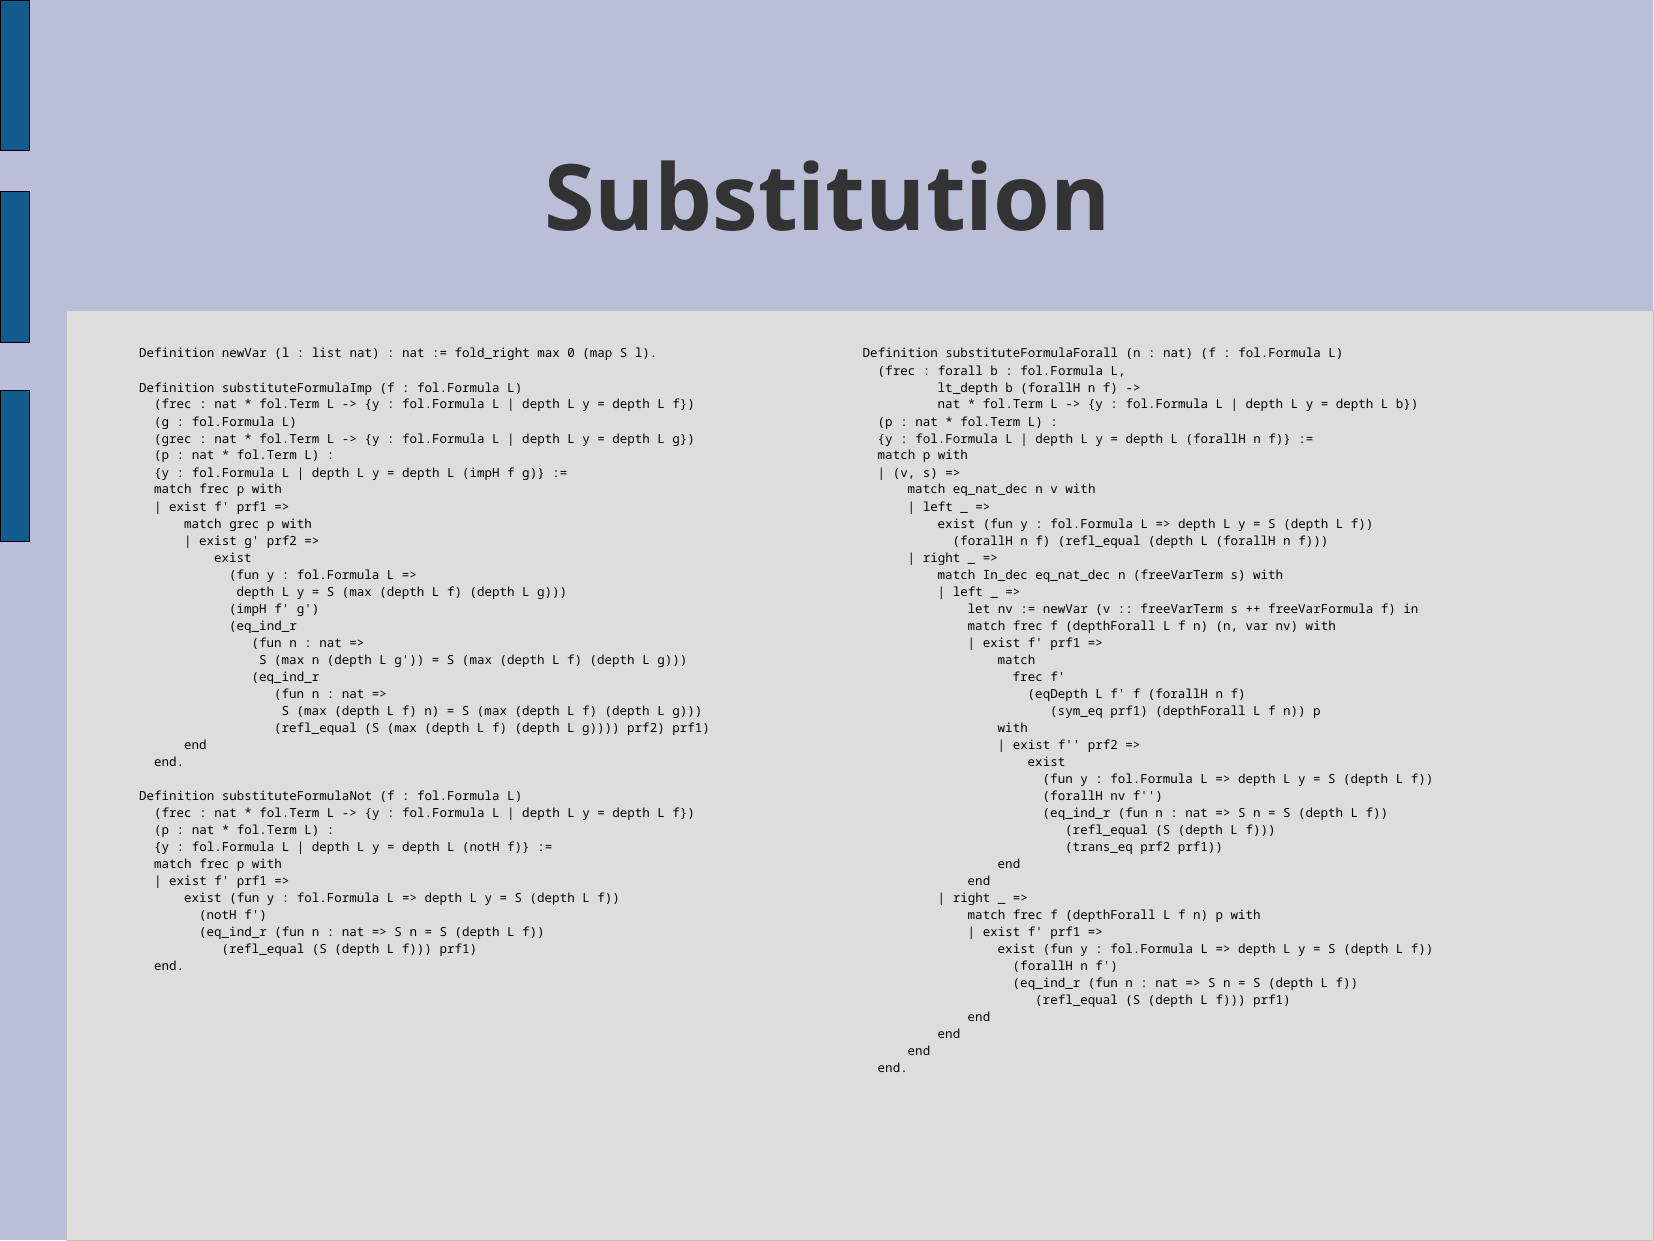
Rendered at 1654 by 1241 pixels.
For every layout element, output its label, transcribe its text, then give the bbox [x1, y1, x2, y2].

list Definition substituteFormulaForall (n : nat) (f : fol.Formula L) (frec : forall b : fol.Formula L, lt_depth b (forallH n f) -> nat * fol.Term L -> {y : fol.Formula L | depth L y = depth L b}) (p : nat * fol.Term L) : {y : fol.Formula L | depth L y = depth L (forallH n f)} := match p with | (v, s) => match eq_nat_dec n v with | left _ => exist (fun y : fol.Formula L => depth L y = S (depth L f)) (forallH n f) (refl_equal (depth L (forallH n f))) | right _ => match In_dec eq_nat_dec n (freeVarTerm s) with | left _ => let nv := newVar (v :: freeVarTerm s ++ freeVarFormula f) in match frec f (depthForall L f n) (n, var nv) with | exist f' prf1 => match frec f' (eqDepth L f' f (forallH n f) (sym_eq prf1) (depthForall L f n)) p with | exist f'' prf2 => exist (fun y : fol.Formula L => depth L y = S (depth L f)) (forallH nv f'') (eq_ind_r (fun n : nat => S n = S (depth L f)) (refl_equal (S (depth L f))) (trans_eq prf2 prf1)) end end | right _ => match frec f (depthForall L f n) p with | exist f' prf1 => exist (fun y : fol.Formula L => depth L y = S (depth L f)) (forallH n f') (eq_ind_r (fun n : nat => S n = S (depth L f)) (refl_equal (S (depth L f))) prf1) end end end end. [845, 344, 1535, 1127]
list Definition newVar (l : list nat) : nat := fold_right max 0 (map S l). Definition substituteFormulaImp (f : fol.Formula L) (frec : nat * fol.Term L -> {y : fol.Formula L | depth L y = depth L f}) (g : fol.Formula L) (grec : nat * fol.Term L -> {y : fol.Formula L | depth L y = depth L g}) (p : nat * fol.Term L) : {y : fol.Formula L | depth L y = depth L (impH f g)} := match frec p with | exist f' prf1 => match grec p with | exist g' prf2 => exist (fun y : fol.Formula L => depth L y = S (max (depth L f) (depth L g))) (impH f' g') (eq_ind_r (fun n : nat => S (max n (depth L g')) = S (max (depth L f) (depth L g))) (eq_ind_r (fun n : nat => S (max (depth L f) n) = S (max (depth L f) (depth L g))) (refl_equal (S (max (depth L f) (depth L g)))) prf2) prf1) end end. Definition substituteFormulaNot (f : fol.Formula L) (frec : nat * fol.Term L -> {y : fol.Formula L | depth L y = depth L f}) (p : nat * fol.Term L) : {y : fol.Formula L | depth L y = depth L (notH f)} := match frec p with | exist f' prf1 => exist (fun y : fol.Formula L => depth L y = S (depth L f)) (notH f') (eq_ind_r (fun n : nat => S n = S (depth L f)) (refl_equal (S (depth L f))) prf1) end. [121, 344, 811, 1127]
title Substitution [121, 91, 1534, 299]
